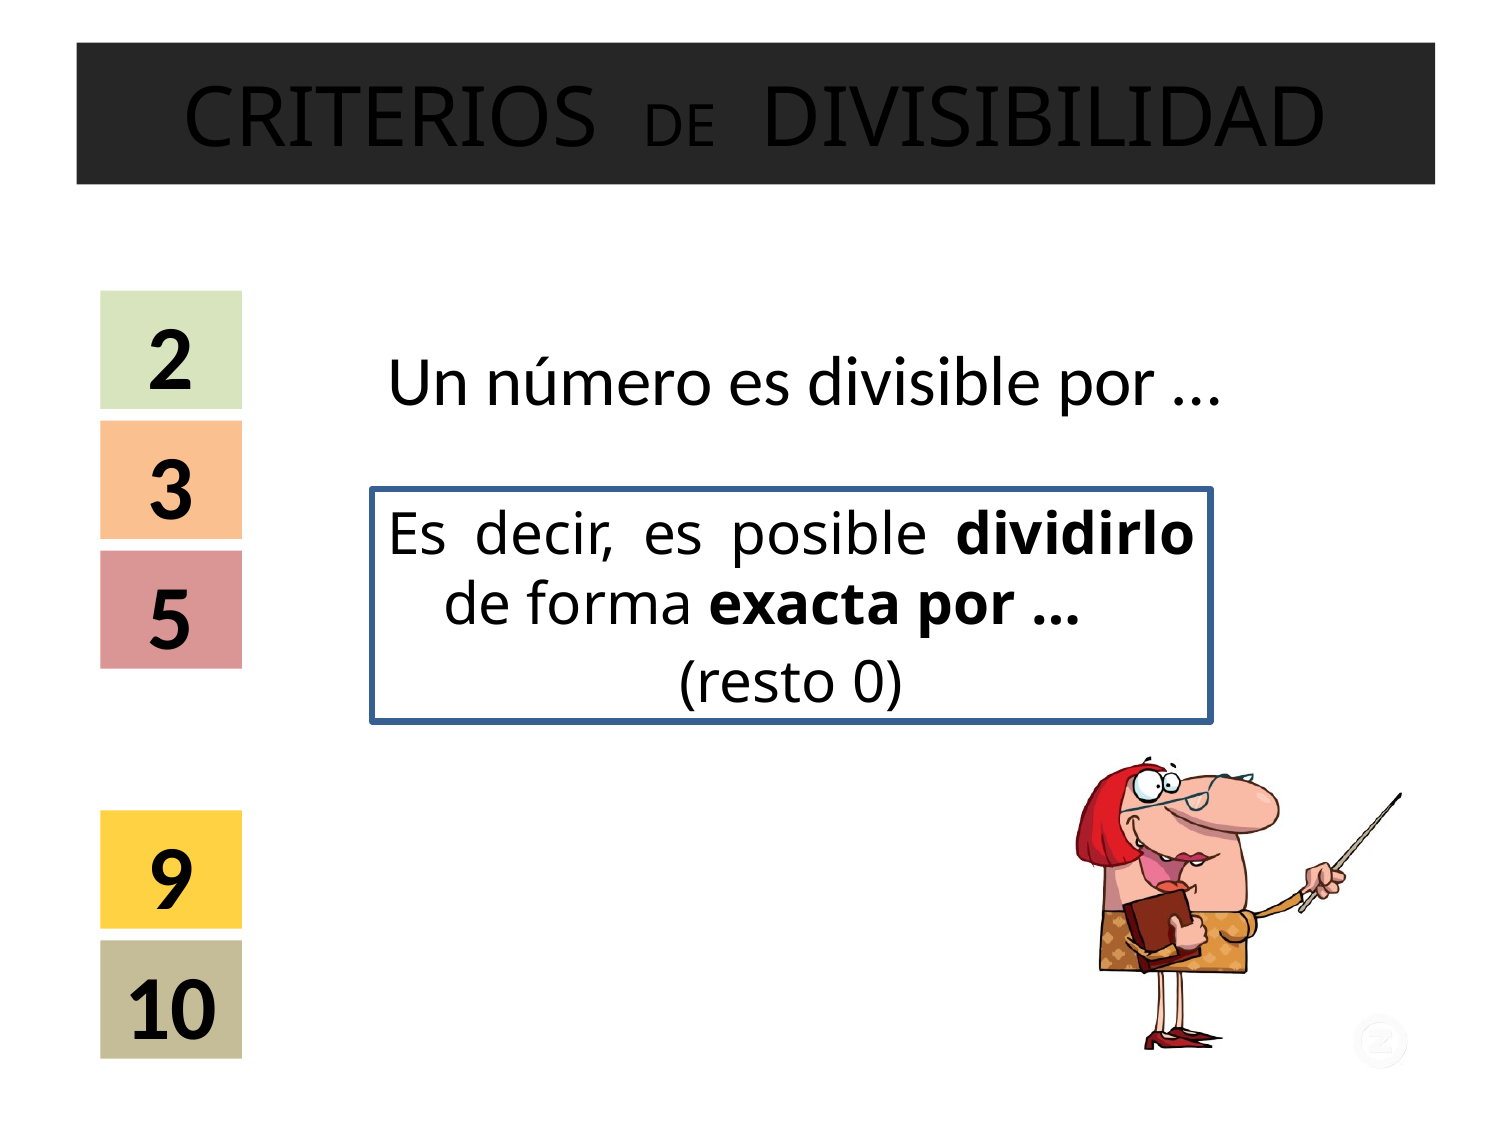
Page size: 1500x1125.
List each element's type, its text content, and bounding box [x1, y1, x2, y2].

text_box 3 [100, 420, 242, 539]
text_box 10 [100, 940, 242, 1059]
text_box 5 [100, 550, 242, 669]
picture [1068, 730, 1414, 1075]
text_box 2 [100, 290, 242, 409]
text_box Es decir, es posible dividirlo de forma exacta por … (resto 0) [371, 489, 1211, 722]
text_box Un número es divisible por … [371, 327, 1435, 422]
text_box 9 [100, 810, 242, 929]
text_box CRITERIOS DE DIVISIBILIDAD [76, 42, 1436, 185]
